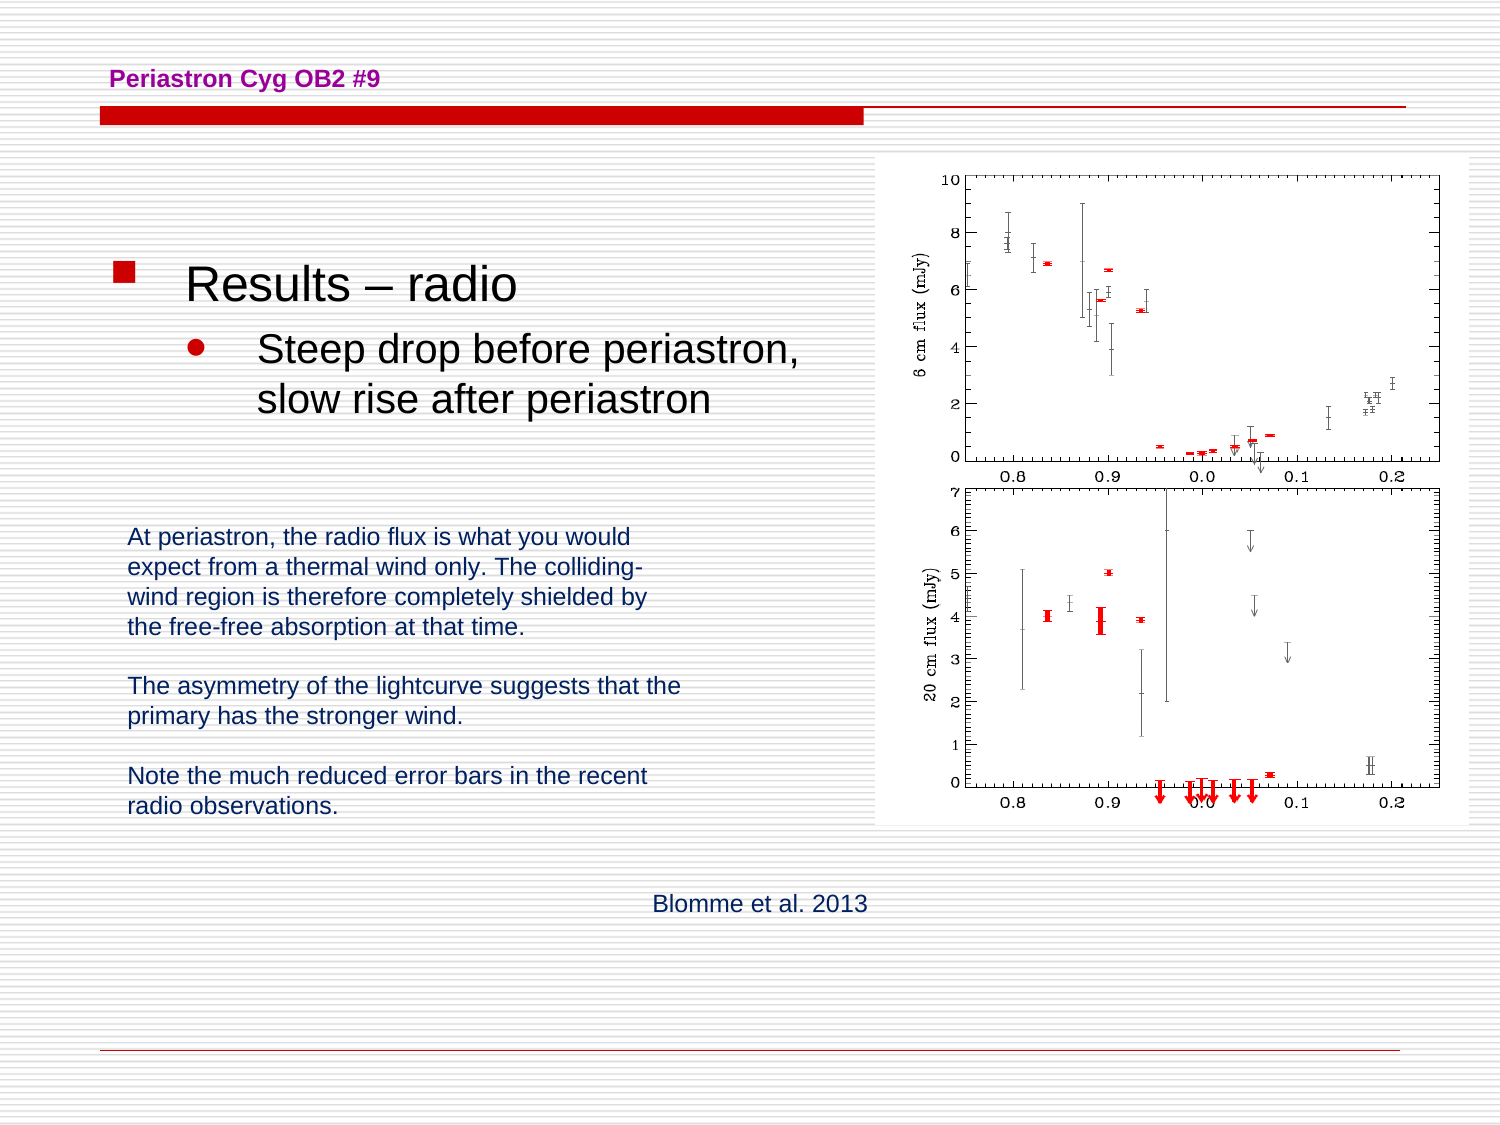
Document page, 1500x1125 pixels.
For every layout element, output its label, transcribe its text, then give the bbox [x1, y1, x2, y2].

text_box Blomme et al. 2013 [637, 879, 888, 926]
title Periastron Cyg OB2 #9 [94, 50, 1407, 100]
list Results – radio Steep drop before periastron, slow rise after periastron [92, 243, 826, 919]
picture [0, 0, 1500, 1125]
text_box At periastron, the radio flux is what you would expect from a thermal wind only. The colliding-wind region is therefore completely shielded by the free-free absorption at that time. The asymmetry of the lightcurve suggests that the primary has the stronger wind. Note the much reduced error bars in the recent radio observations. [112, 512, 701, 828]
